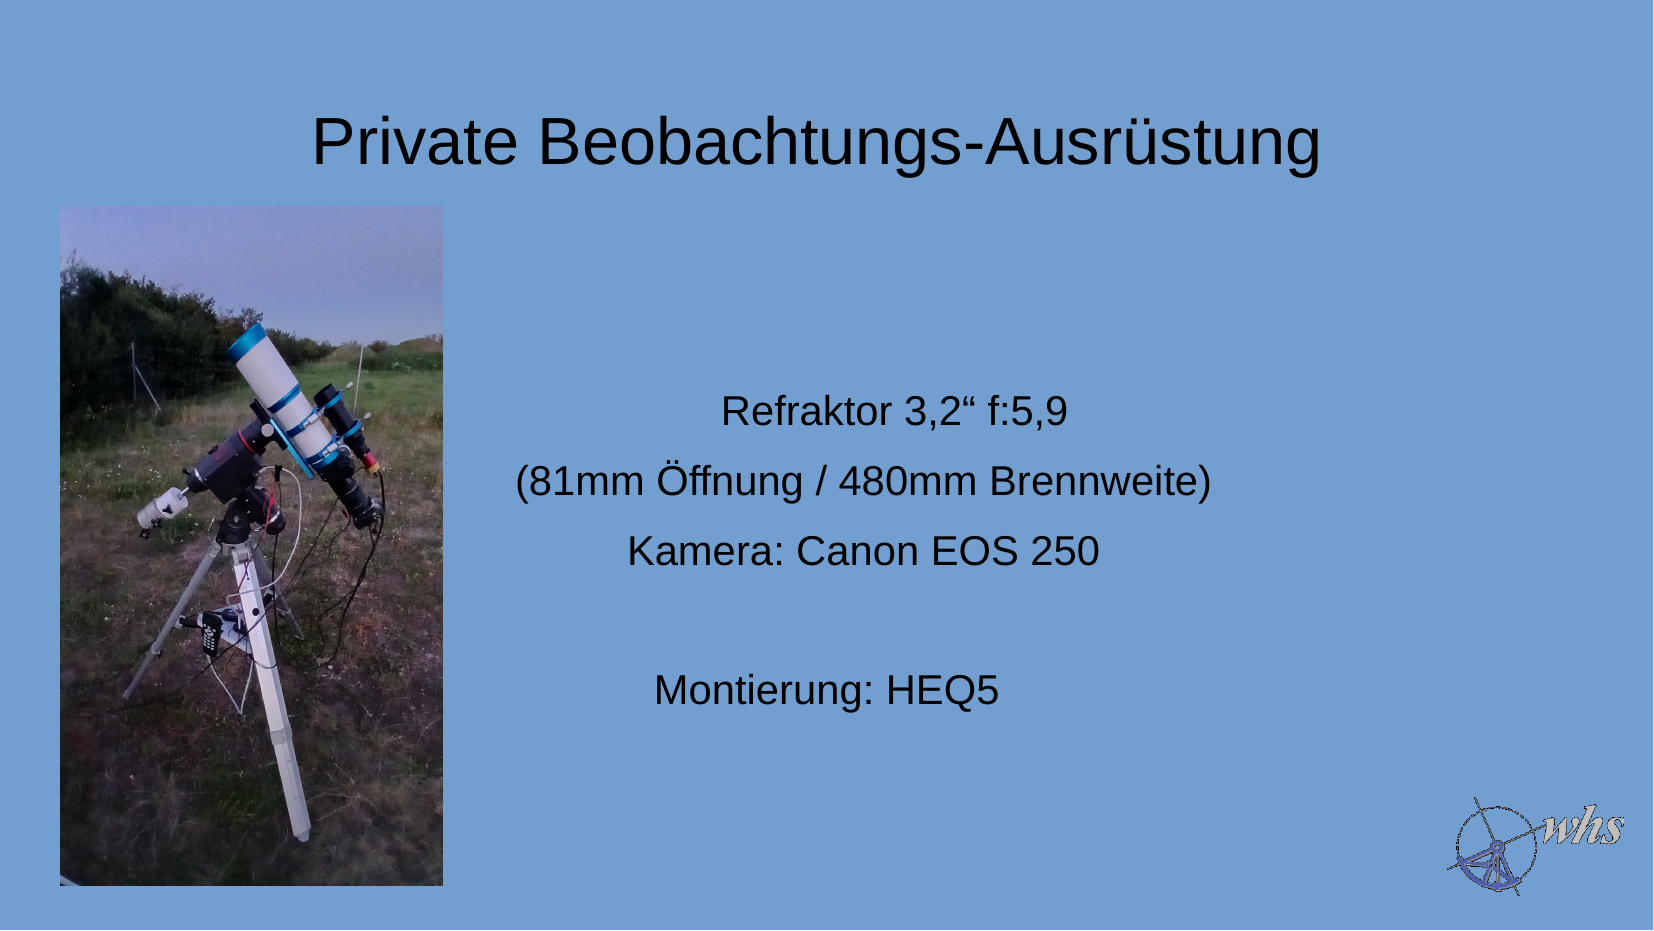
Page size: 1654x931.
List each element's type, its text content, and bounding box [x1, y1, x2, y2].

picture [1446, 797, 1624, 896]
text_box Private Beobachtungs-Ausrüstung Refraktor 3,2“ f:5,9 (81mm Öffnung / 480mm Brennweite) Kamera: Canon EOS 250 Montierung: HEQ5 [29, 29, 1625, 923]
picture [60, 206, 443, 886]
